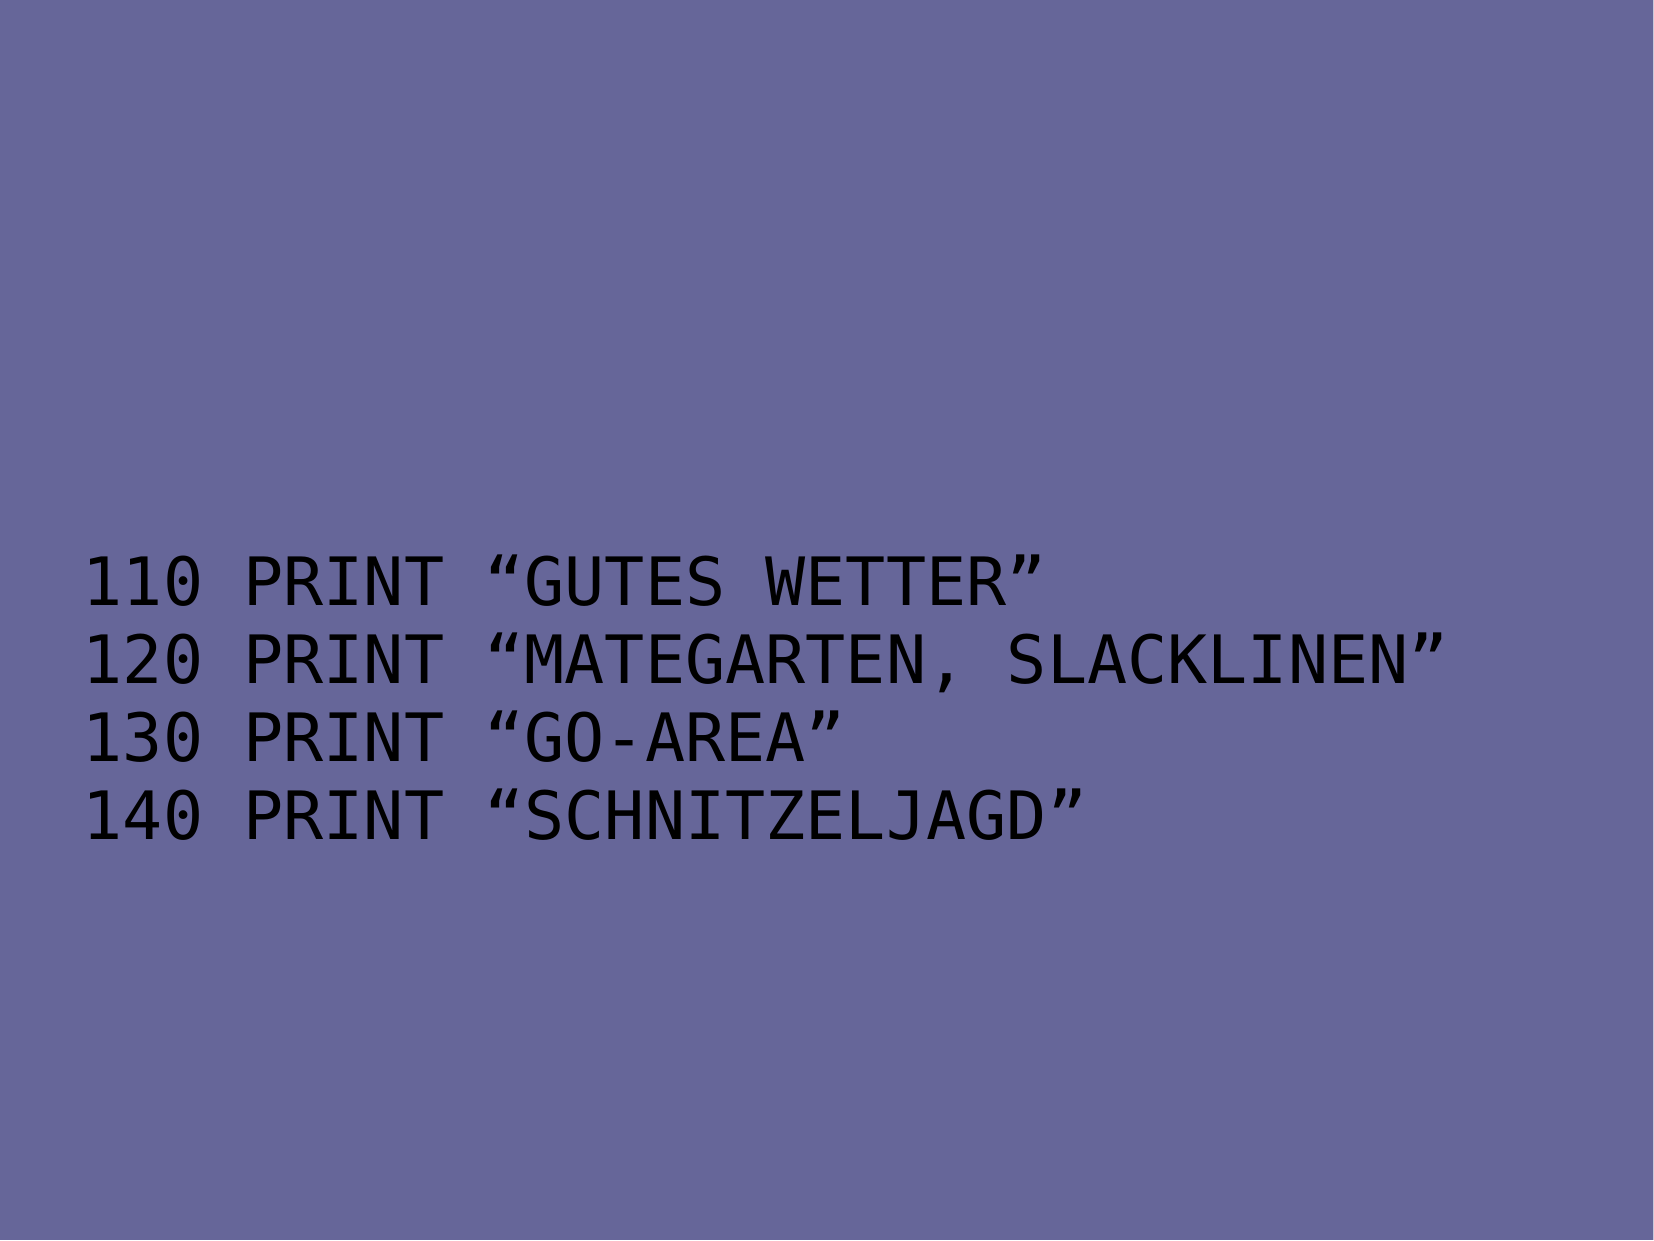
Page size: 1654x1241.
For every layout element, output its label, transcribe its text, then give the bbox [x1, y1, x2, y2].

subtitle 110 PRINT “GUTES WETTER” 120 PRINT “MATEGARTEN, SLACKLINEN” 130 PRINT “GO-AREA” 140 PRINT “SCHNITZELJAGD” [82, 297, 1571, 1102]
